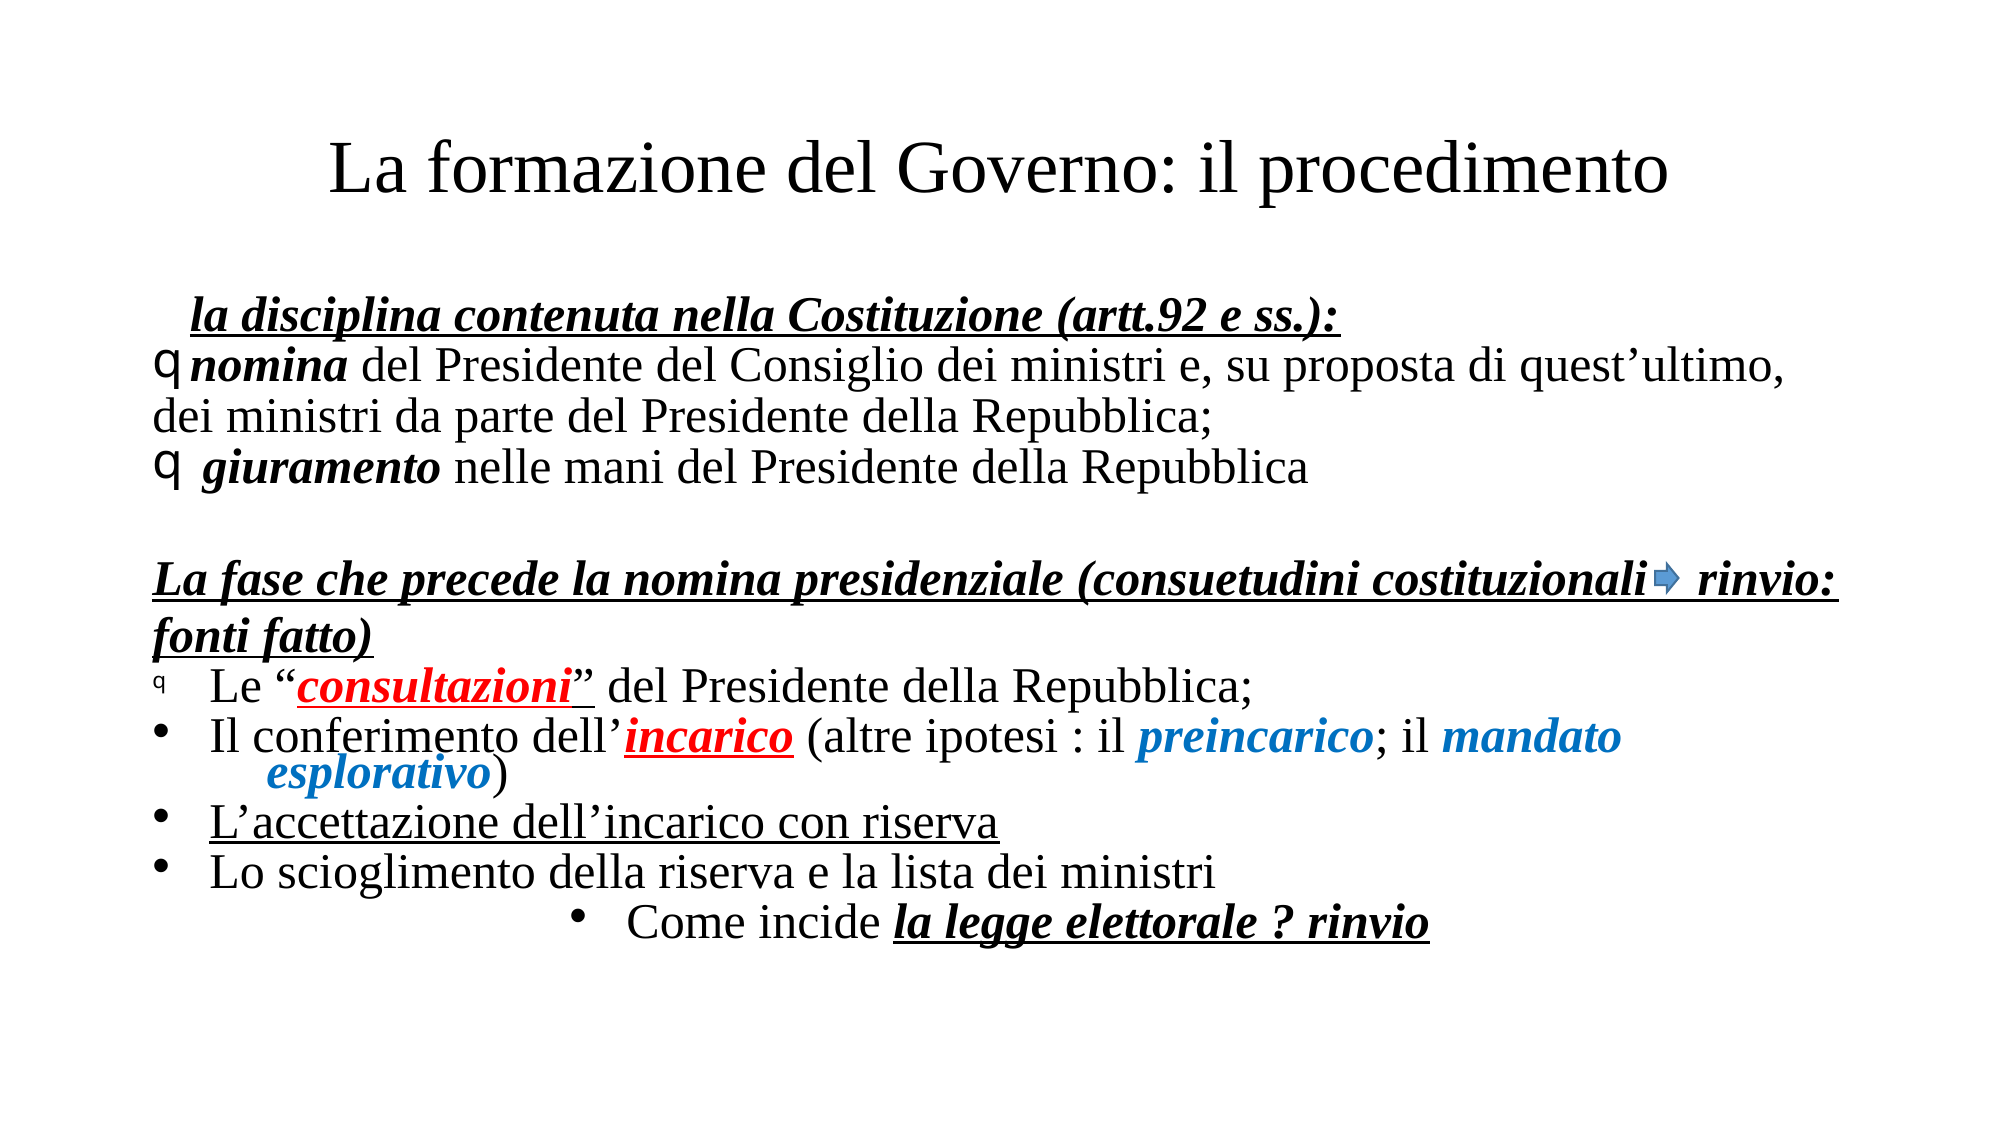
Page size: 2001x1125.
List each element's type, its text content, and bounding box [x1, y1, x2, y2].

title La formazione del Governo: il procedimento [137, 59, 1863, 278]
list la disciplina contenuta nella Costituzione (artt.92 e ss.): nomina del Presidente del Consiglio dei ministri e, su proposta di quest’ultimo, dei ministri da parte del Presidente della Repubblica; giuramento nelle mani del Presidente della Repubblica La fase che precede la nomina presidenziale (consuetudini costituzionali rinvio: fonti fatto) Le “consultazioni” del Presidente della Repubblica; Il conferimento dell’incarico (altre ipotesi : il preincarico; il mandato esplorativo) L’accettazione dell’incarico con riserva Lo scioglimento della riserva e la lista dei ministri Come incide la legge elettorale ? rinvio [137, 299, 1863, 1014]
text_box [1655, 563, 1679, 593]
